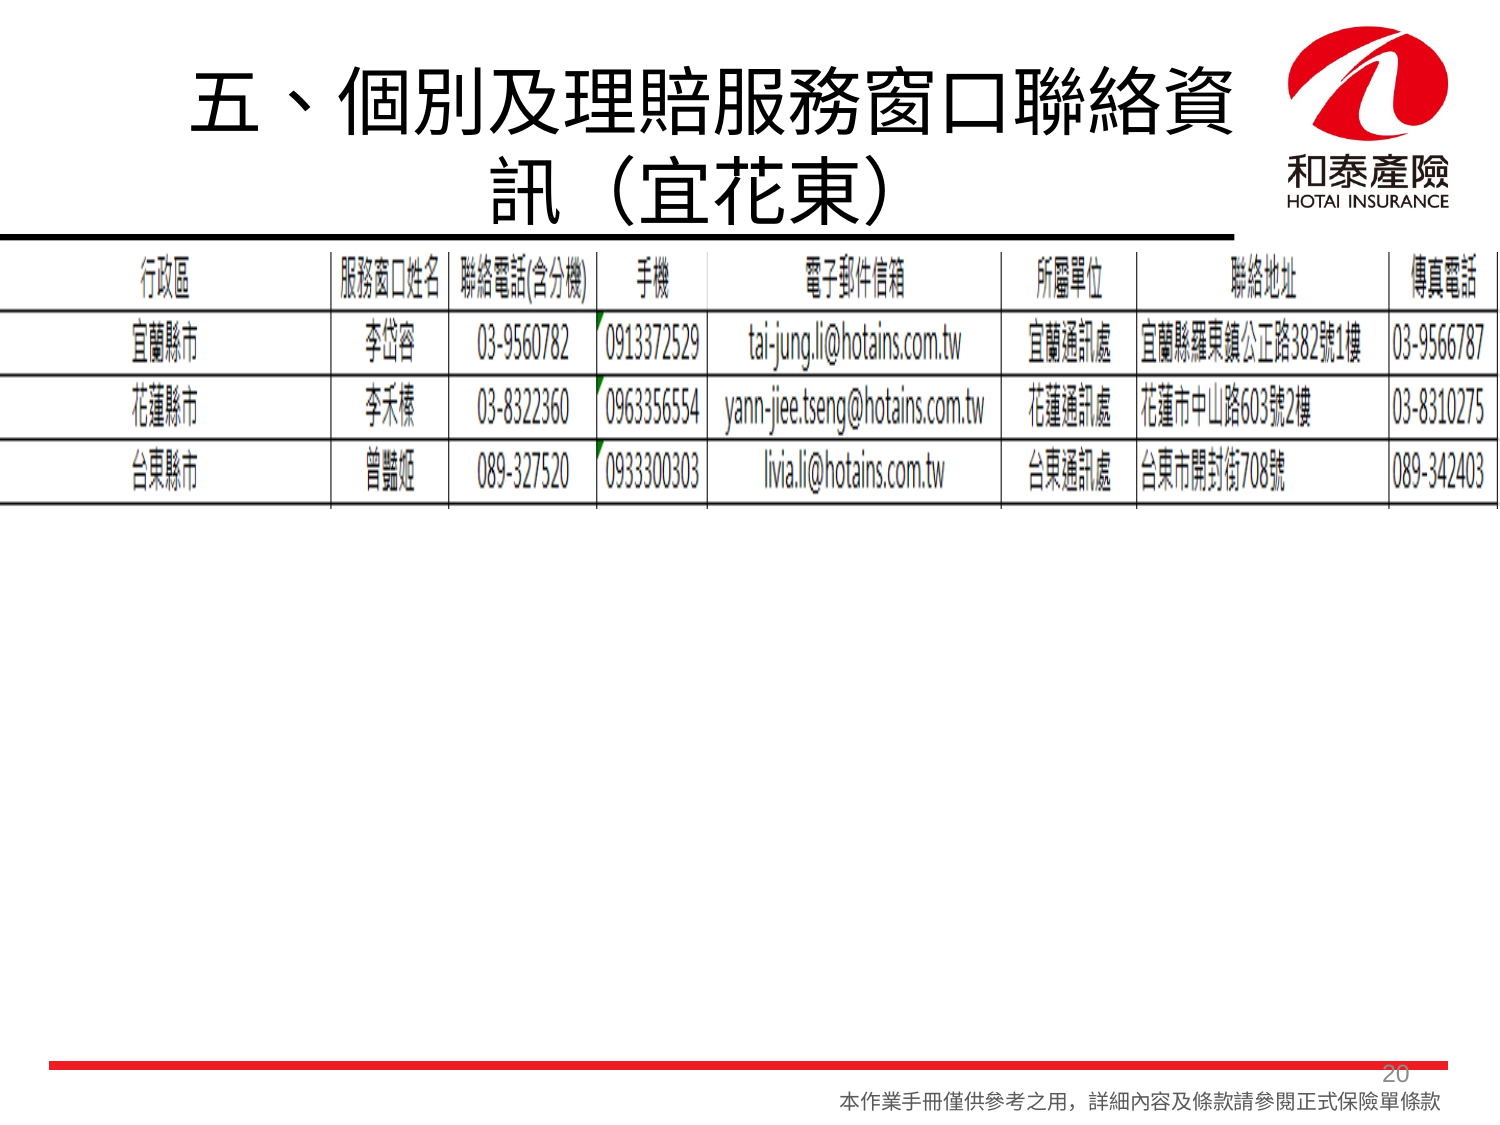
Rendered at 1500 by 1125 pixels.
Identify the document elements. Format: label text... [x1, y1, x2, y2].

list 五、個別及理賠服務窗口聯絡資訊（宜花東） [145, 85, 1280, 203]
text_box 本作業手冊僅供參考之用，詳細內容及條款請參閱正式保險單條款 [501, 1081, 1456, 1122]
picture [1425, 1061, 1448, 1070]
slide_number <number> [1074, 1042, 1425, 1081]
picture [425, 1061, 1074, 1070]
picture [0, 252, 1500, 509]
picture [1256, 5, 1478, 227]
slide_number [75, 1042, 425, 1103]
picture [49, 1061, 75, 1070]
